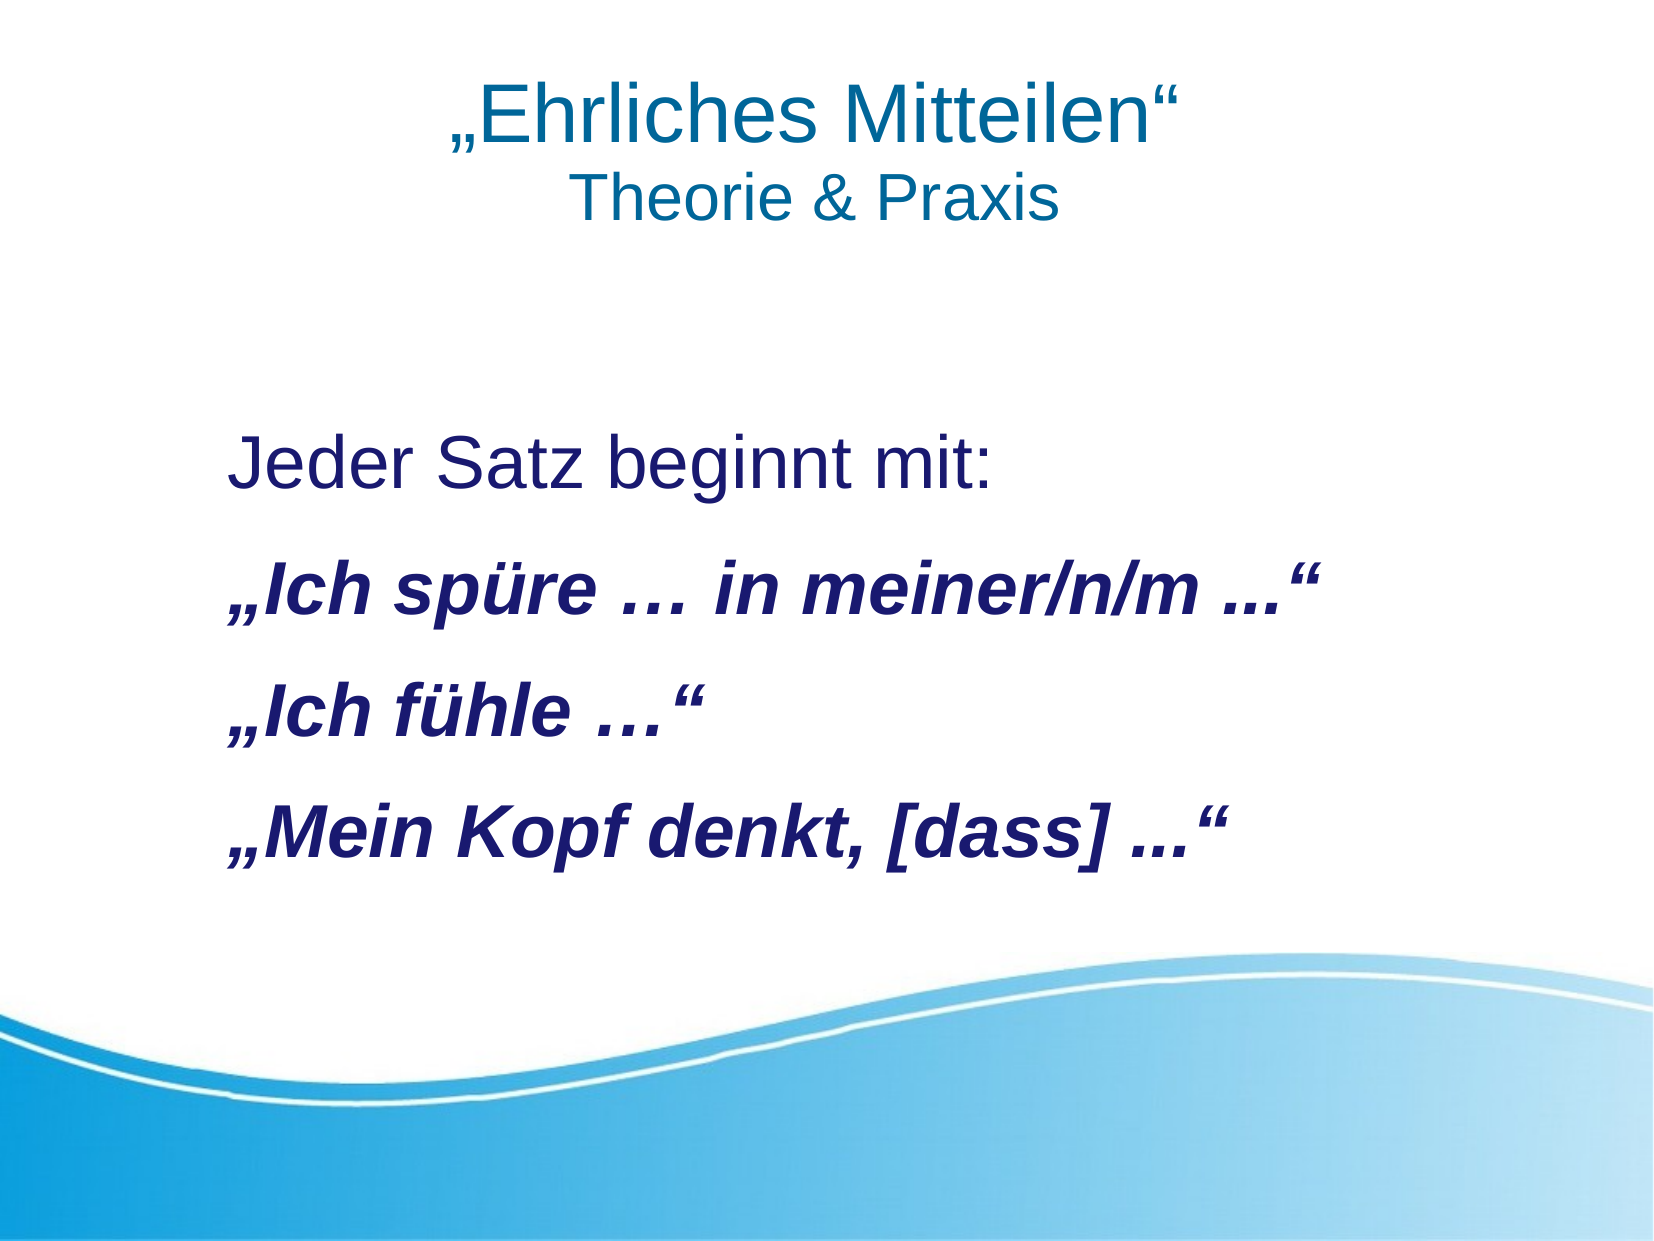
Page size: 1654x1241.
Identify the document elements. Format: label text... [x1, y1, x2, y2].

picture [0, 952, 1654, 1241]
title „Ehrliches Mitteilen“ Theorie & Praxis [70, 47, 1559, 255]
text_box Jeder Satz beginnt mit: „Ich spüre … in meiner/n/m ...“ „Ich fühle …“ „Mein Kopf denkt, [dass] ...“ [212, 413, 1654, 896]
